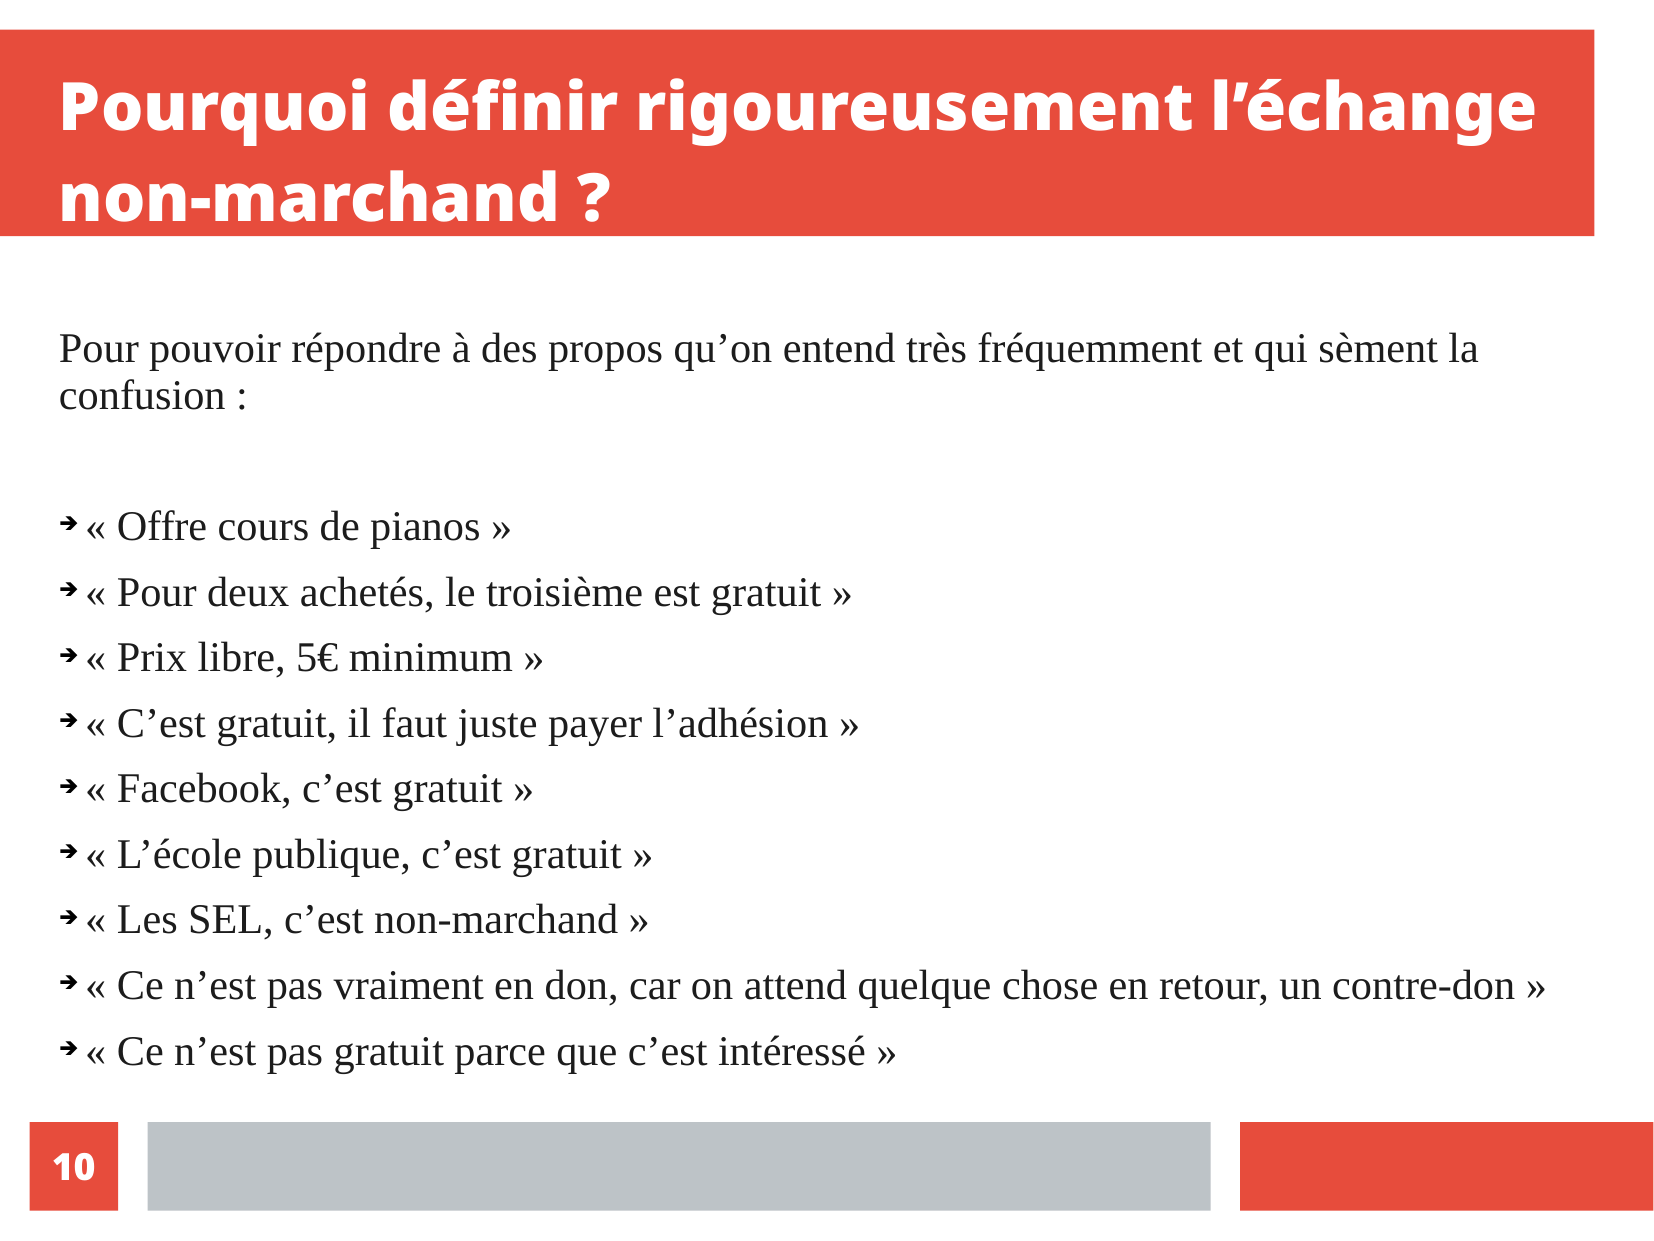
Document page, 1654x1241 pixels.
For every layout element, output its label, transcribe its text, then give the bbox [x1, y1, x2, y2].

title Pourquoi définir rigoureusement l’échange non-marchand ? [59, 59, 1595, 207]
list Pour pouvoir répondre à des propos qu’on entend très fréquemment et qui sèment la confusion : « Offre cours de pianos » « Pour deux achetés, le troisième est gratuit » « Prix libre, 5€ minimum » « C’est gratuit, il faut juste payer l’adhésion » « Facebook, c’est gratuit » « L’école publique, c’est gratuit » « Les SEL, c’est non-marchand » « Ce n’est pas vraiment en don, car on attend quelque chose en retour, un contre-don » « Ce n’est pas gratuit parce que c’est intéressé » [59, 324, 1565, 1093]
